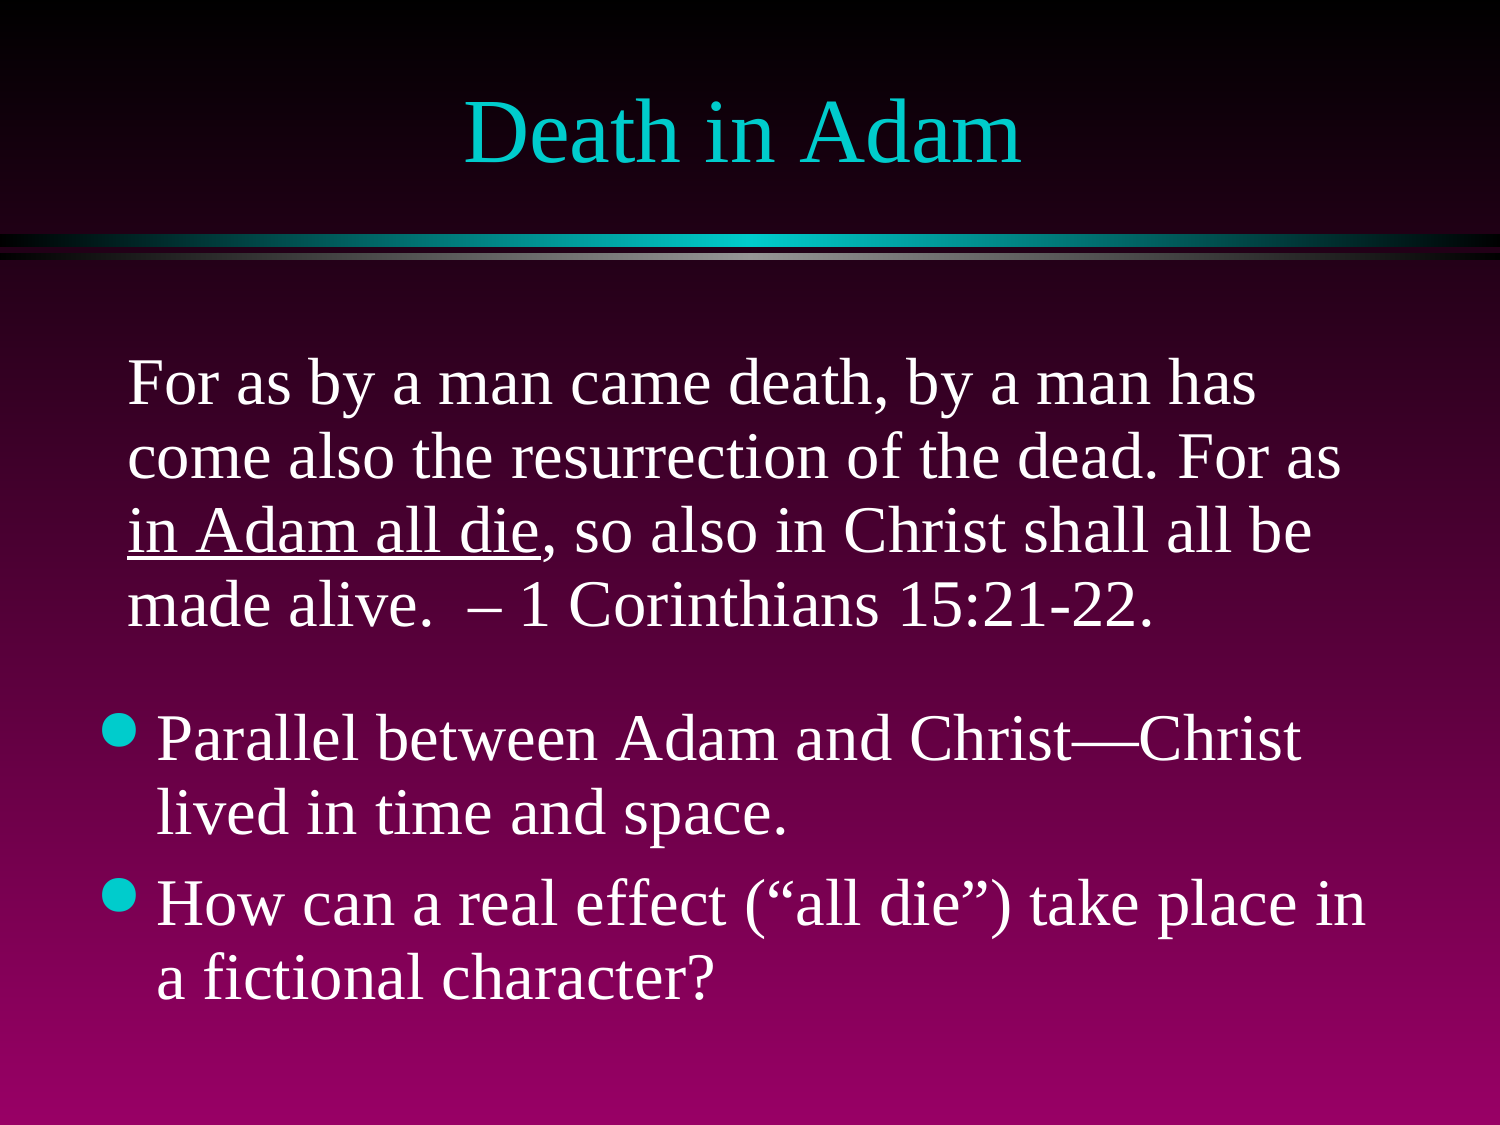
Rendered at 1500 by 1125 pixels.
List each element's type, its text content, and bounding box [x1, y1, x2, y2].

list Parallel between Adam and Christ—Christ lived in time and space. How can a real effect (“all die”) take place in a fictional character? [99, 700, 1388, 1014]
text_box For as by a man came death, by a man has come also the resurrection of the dead. For as in Adam all die, so also in Christ shall all be made alive. – 1 Corinthians 15:21-22. [112, 337, 1388, 649]
title Death in Adam [99, 37, 1388, 225]
